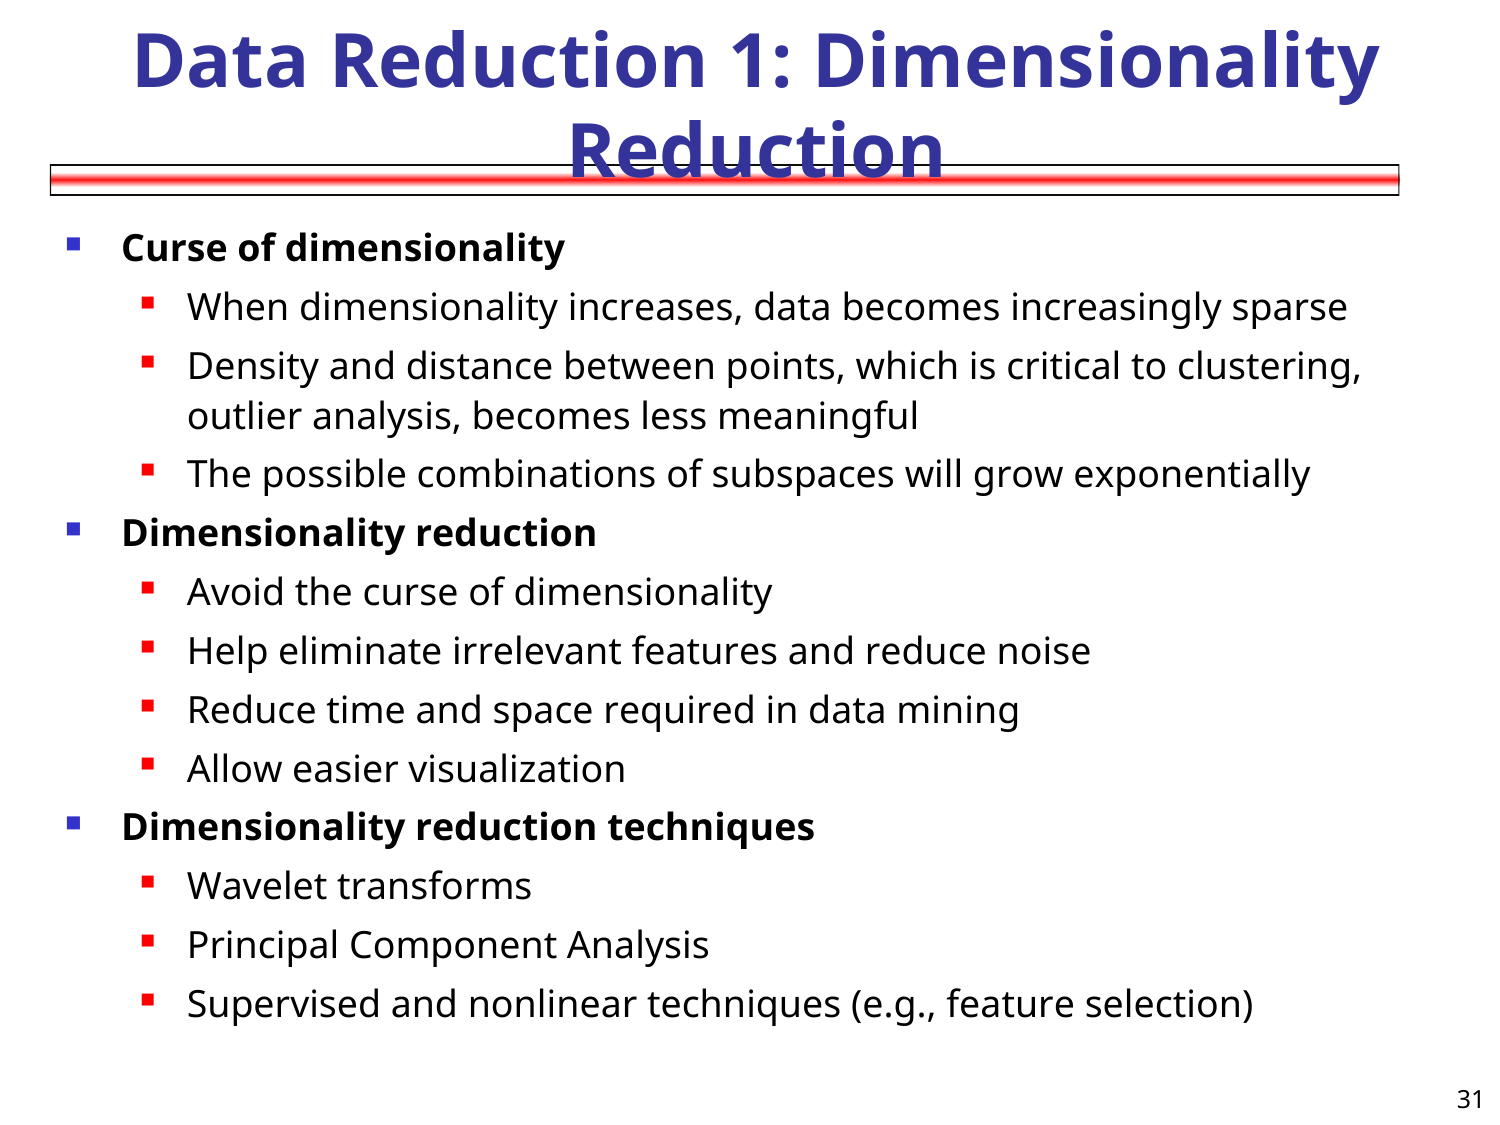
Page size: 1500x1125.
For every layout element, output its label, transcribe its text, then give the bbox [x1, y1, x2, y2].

title Data Reduction 1: Dimensionality Reduction [0, 4, 1500, 201]
text_box <number> [1187, 1062, 1500, 1125]
list Curse of dimensionality When dimensionality increases, data becomes increasingly sparse Density and distance between points, which is critical to clustering, outlier analysis, becomes less meaningful The possible combinations of subspaces will grow exponentially Dimensionality reduction Avoid the curse of dimensionality Help eliminate irrelevant features and reduce noise Reduce time and space required in data mining Allow easier visualization Dimensionality reduction techniques Wavelet transforms Principal Component Analysis Supervised and nonlinear techniques (e.g., feature selection) [50, 212, 1450, 1063]
